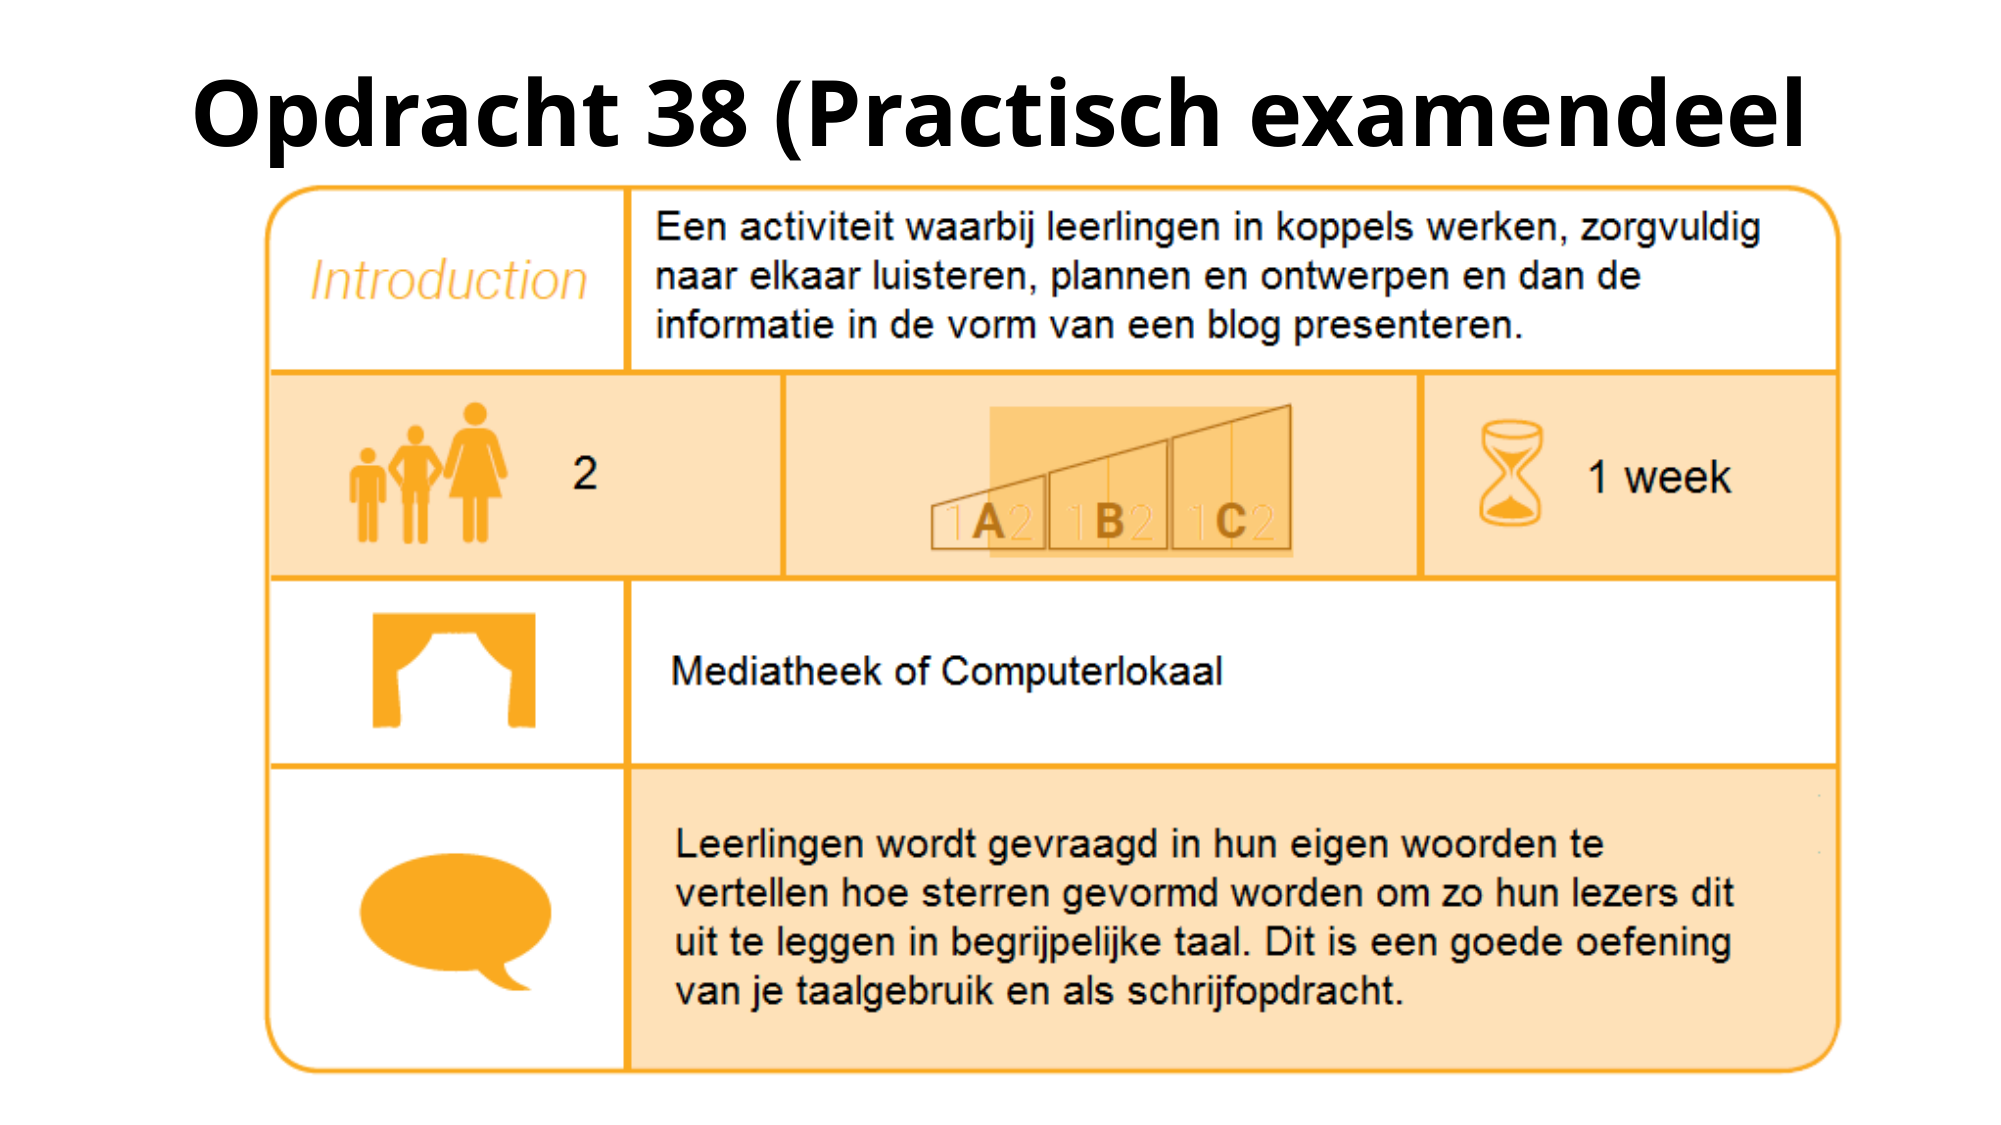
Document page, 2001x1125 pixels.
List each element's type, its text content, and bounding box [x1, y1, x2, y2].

title Opdracht 38 (Practisch examendeel #2) [137, 59, 1863, 197]
picture [250, 172, 1852, 1091]
